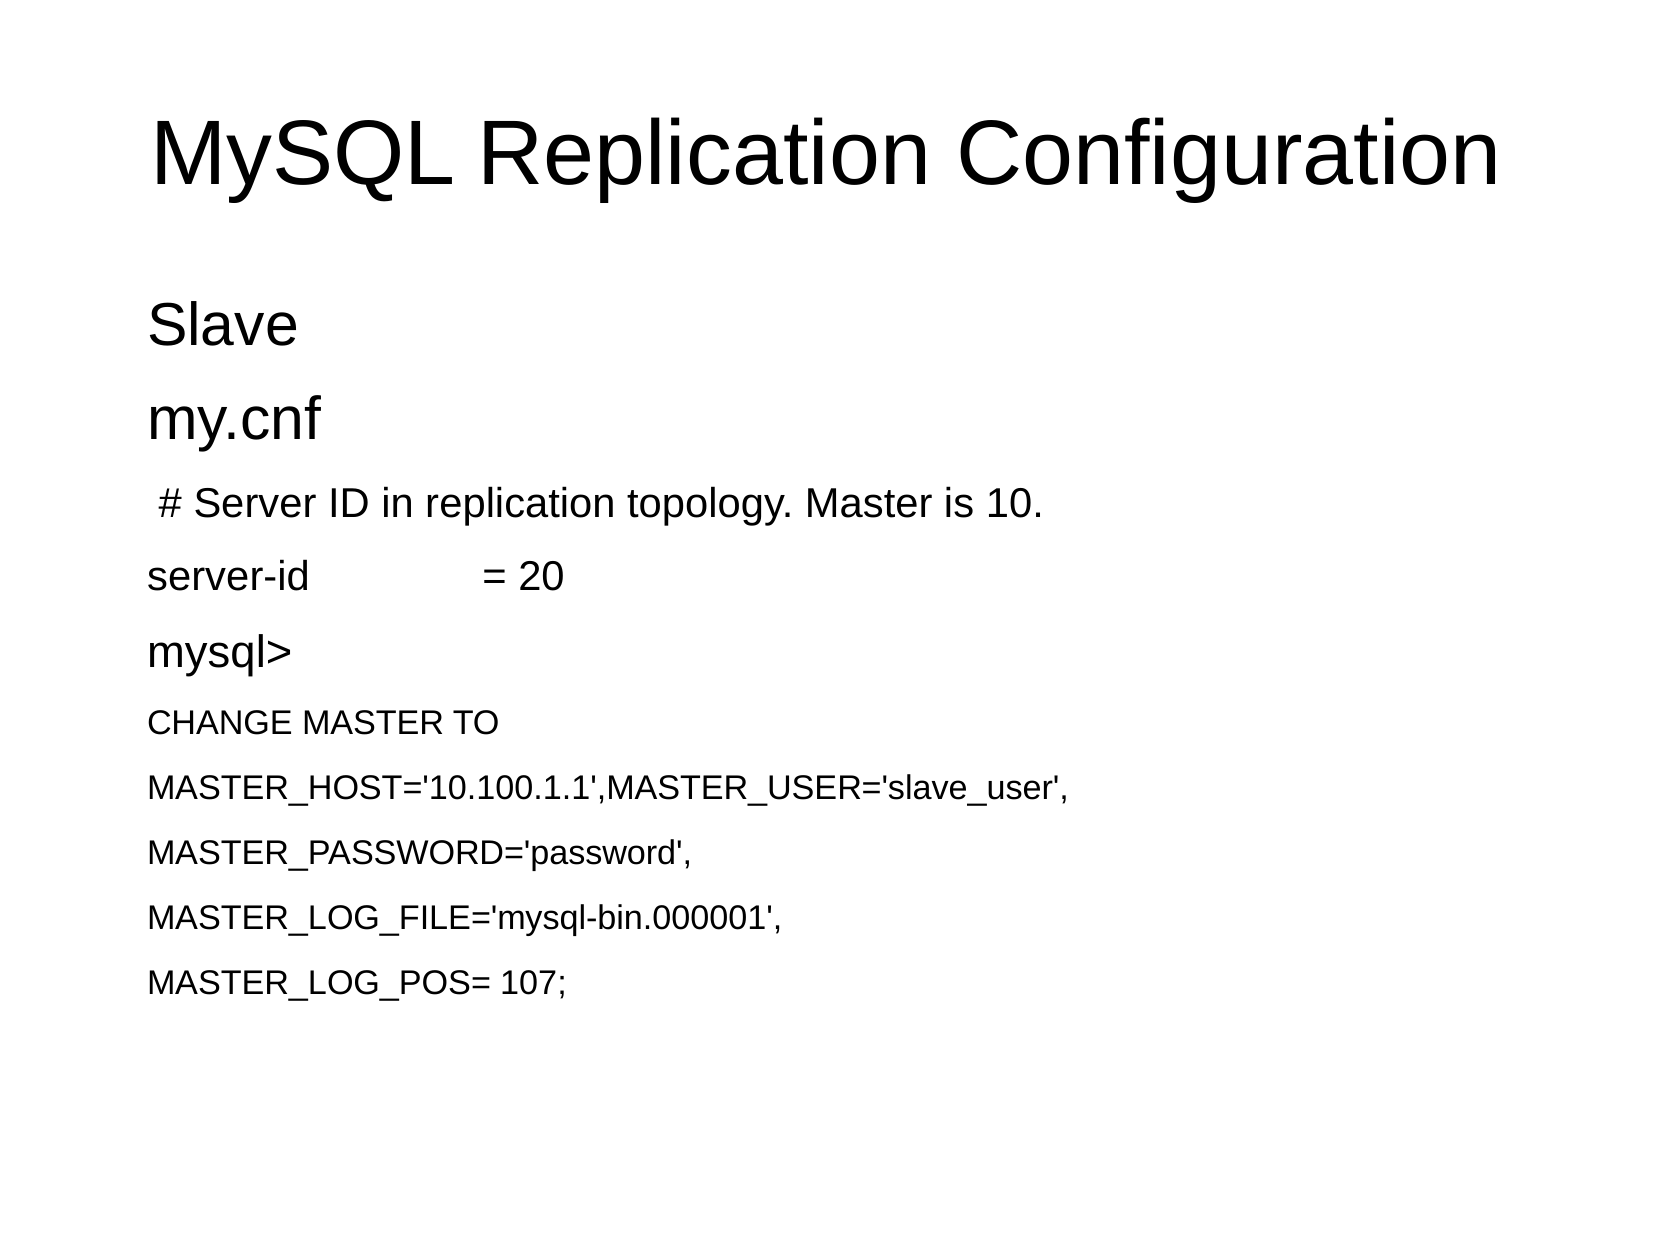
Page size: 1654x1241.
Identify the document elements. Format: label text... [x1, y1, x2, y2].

title MySQL Replication Configuration [82, 49, 1571, 257]
list Slave my.cnf # Server ID in replication topology. Master is 10. server-id = 20 mysql> CHANGE MASTER TO MASTER_HOST='10.100.1.1',MASTER_USER='slave_user', MASTER_PASSWORD='password', MASTER_LOG_FILE='mysql-bin.000001', MASTER_LOG_POS= 107; [82, 290, 1571, 1010]
